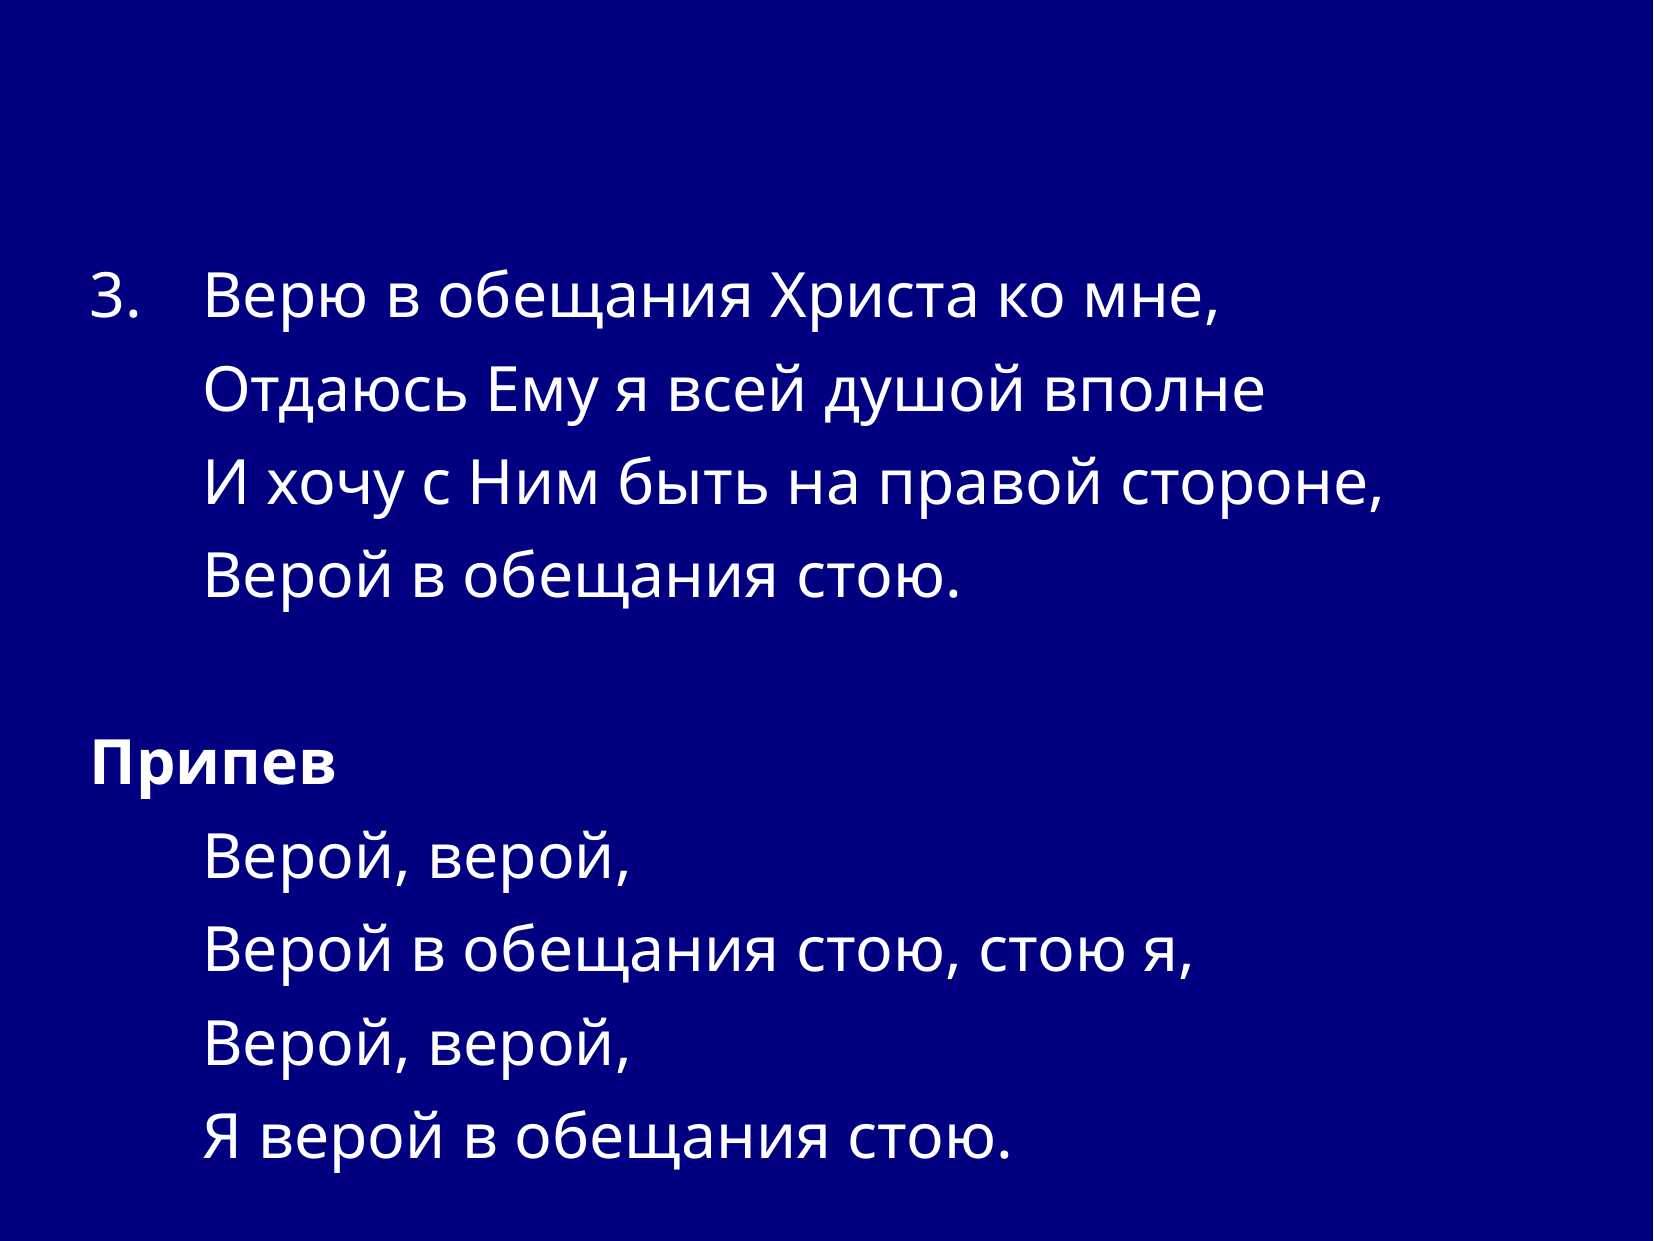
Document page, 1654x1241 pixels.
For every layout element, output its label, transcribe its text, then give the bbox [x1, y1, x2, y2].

text_box 3. Верю в обещания Христа ко мне, Отдаюсь Ему я всей душой вполне И хочу с Ним быть на правой стороне, Верой в обещания стою. Припев Верой, верой, Верой в обещания стою, стою я, Верой, верой, Я верой в обещания стою. [75, 150, 1576, 1163]
